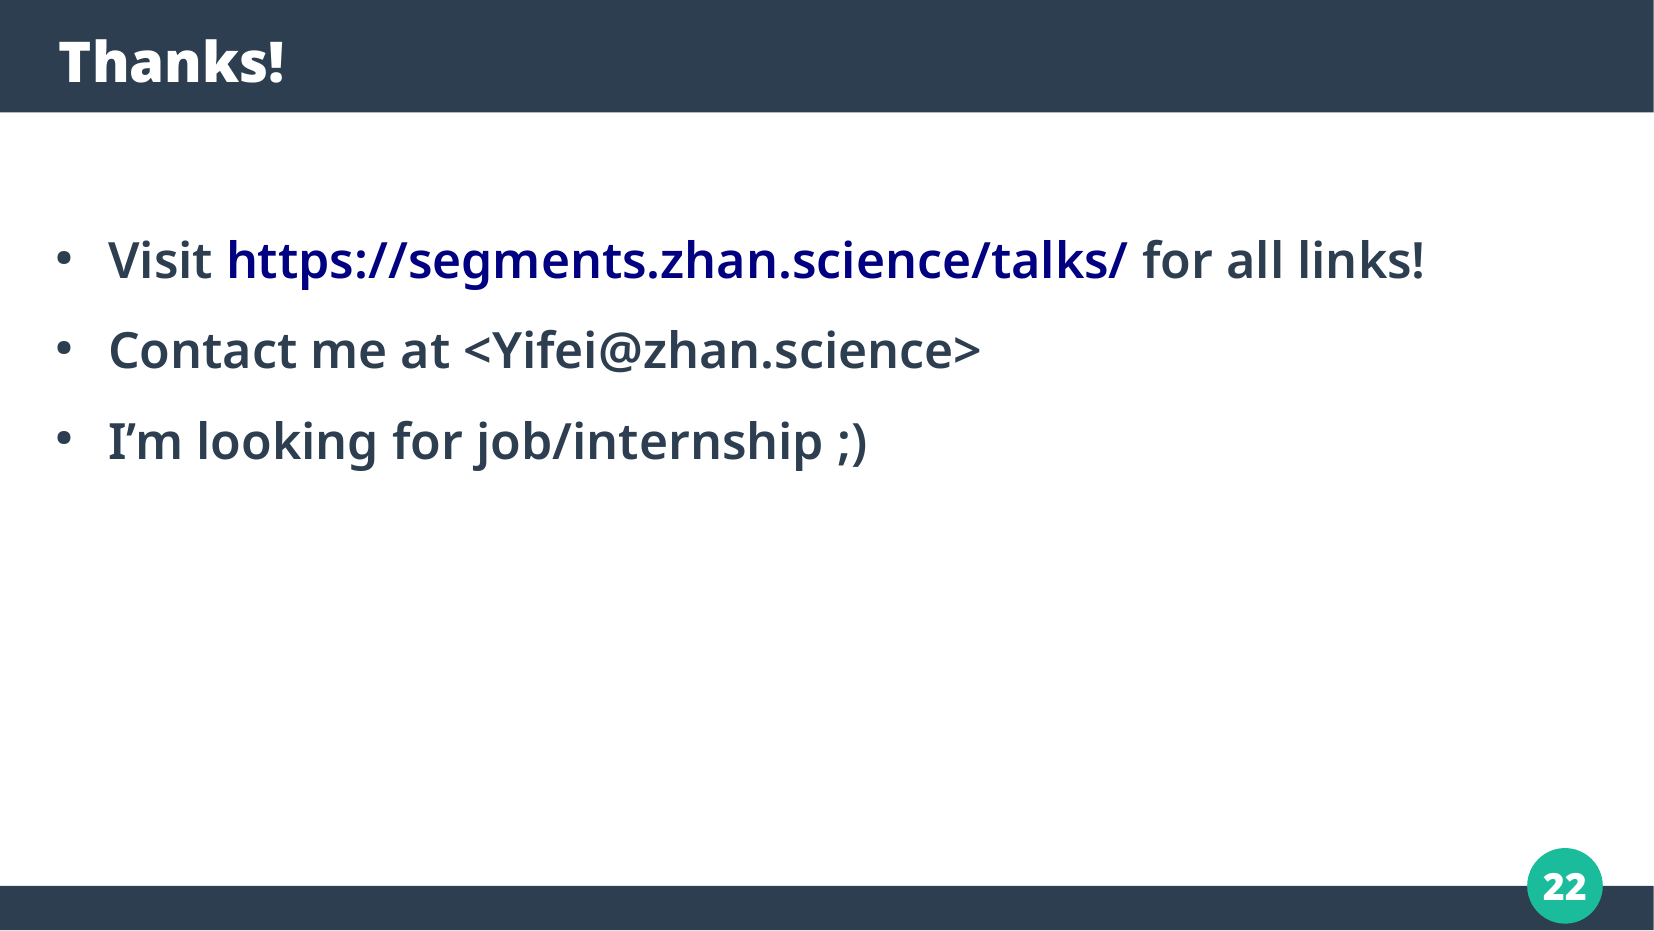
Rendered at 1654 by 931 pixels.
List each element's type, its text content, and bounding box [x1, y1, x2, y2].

title Thanks! [59, 1, 1595, 120]
list Visit https://segments.zhan.science/talks/ for all links! Contact me at <Yifei@zhan.science> I’m looking for job/internship ;) [37, 225, 1573, 826]
